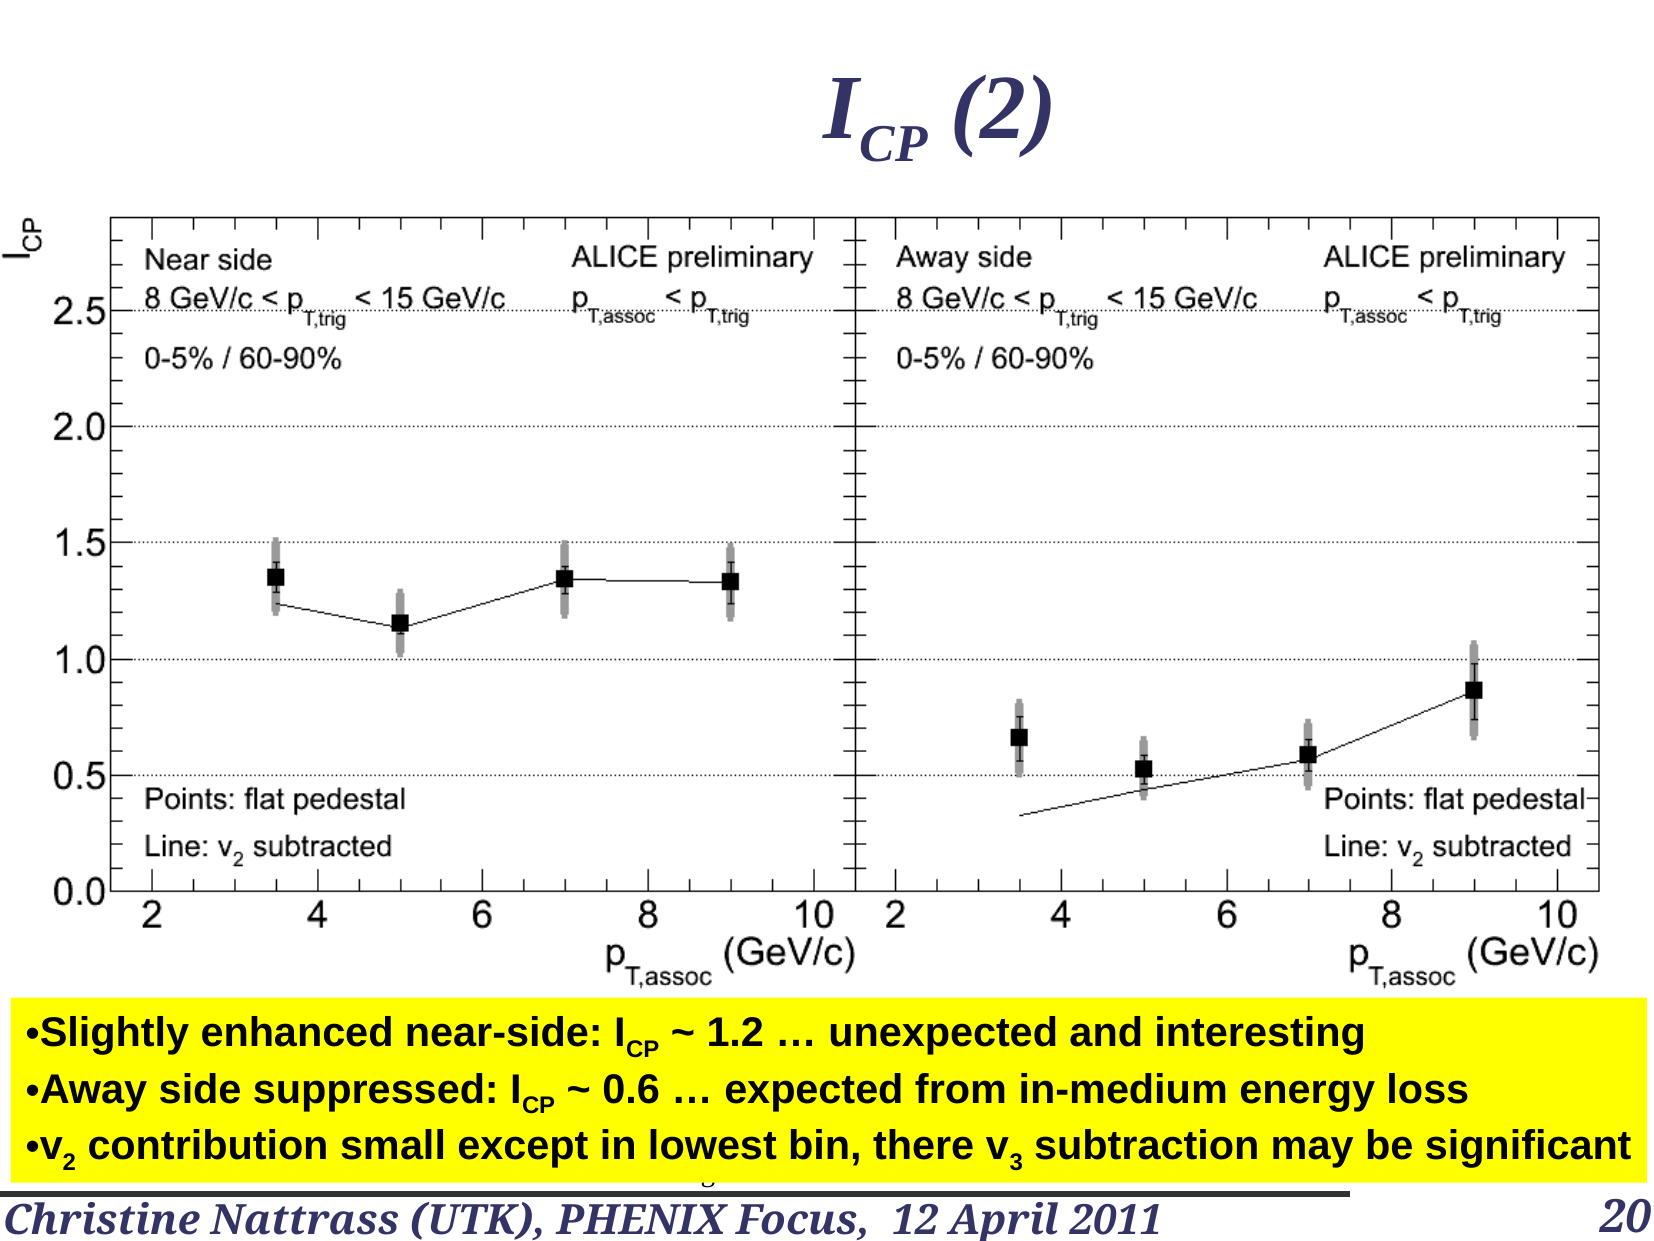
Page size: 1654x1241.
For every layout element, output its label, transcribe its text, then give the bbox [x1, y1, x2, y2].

title ICP (2) [279, 32, 1569, 188]
text_box Slightly enhanced near-side: ICP ~ 1.2 … unexpected and interesting Away side suppressed: ICP ~ 0.6 … expected from in-medium energy loss v2 contribution small except in lowest bin, there v3 subtraction may be significant [10, 997, 1647, 1183]
picture [0, 197, 1654, 998]
